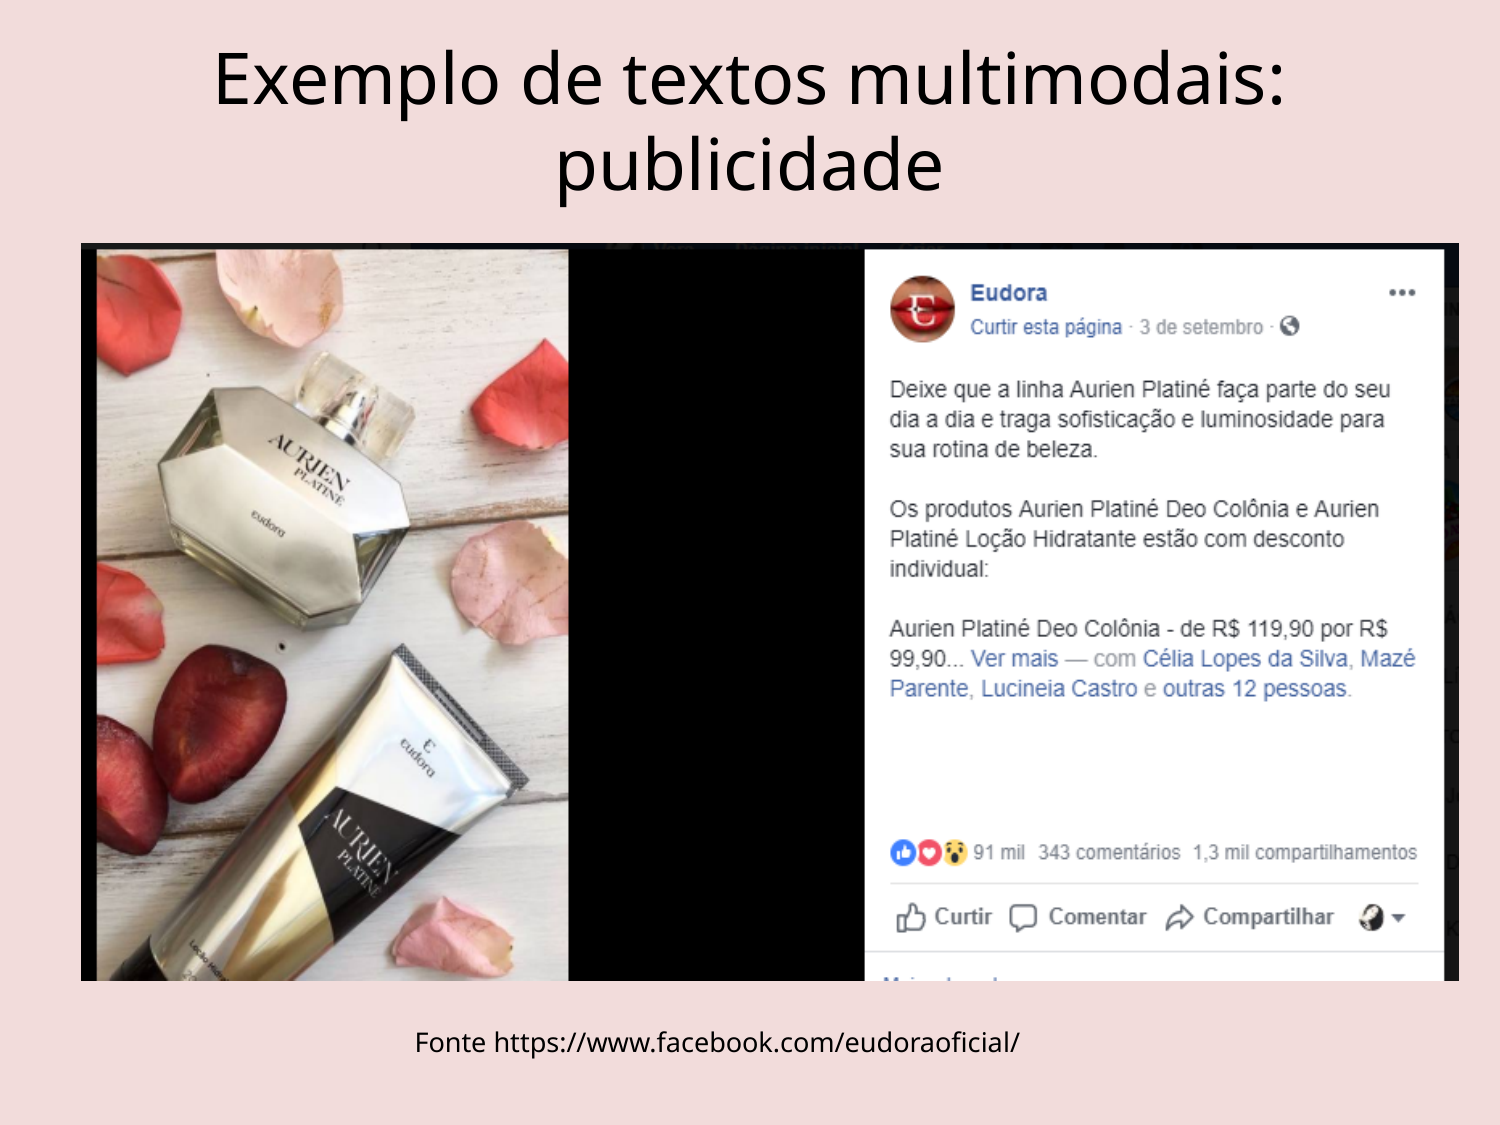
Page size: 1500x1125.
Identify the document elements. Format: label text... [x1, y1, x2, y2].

picture [81, 243, 1459, 981]
title Exemplo de textos multimodais: publicidade [75, 25, 1425, 213]
text_box Fonte https://www.facebook.com/eudoraoficial/ [399, 1016, 1063, 1063]
